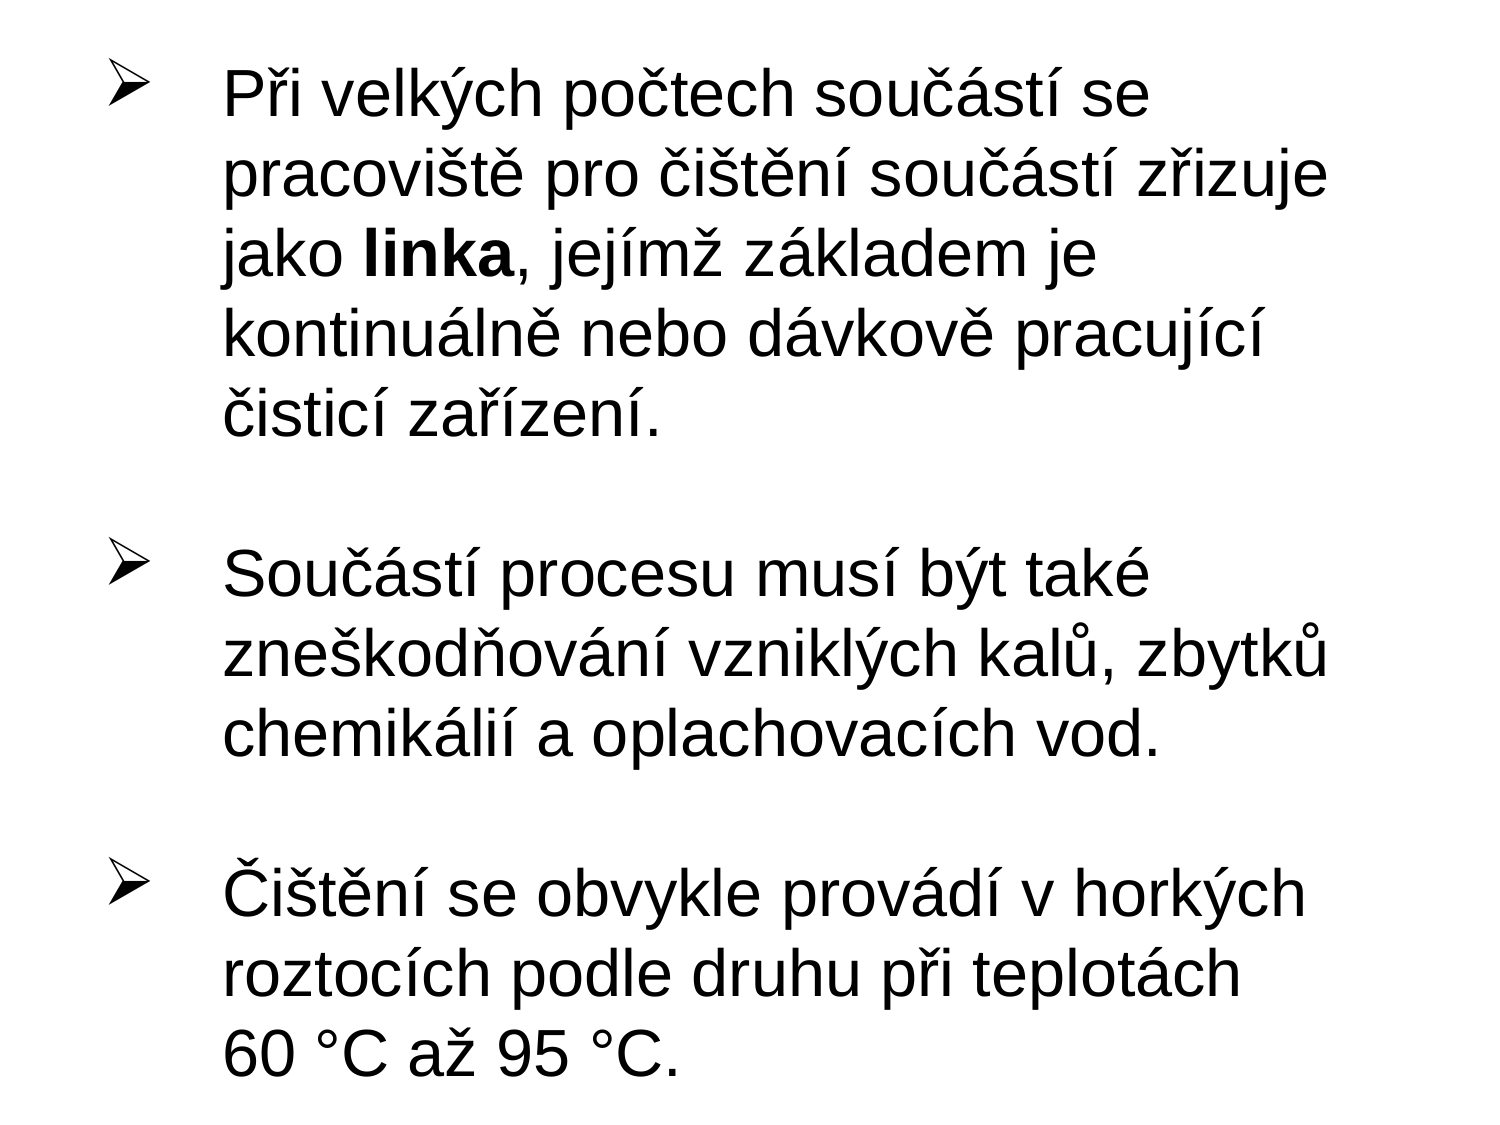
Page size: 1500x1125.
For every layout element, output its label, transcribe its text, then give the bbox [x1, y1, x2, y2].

list Při velkých počtech součástí se pracoviště pro čištění součástí zřizuje jako linka, jejímž základem je kontinuálně nebo dávkově pracující čisticí zařízení. Součástí procesu musí být také zneškodňování vzniklých kalů, zbytků chemikálií a oplachovacích vod. Čištění se obvykle provádí v horkých roztocích podle druhu při teplotách 60 °C až 95 °C. [88, 42, 1439, 1125]
